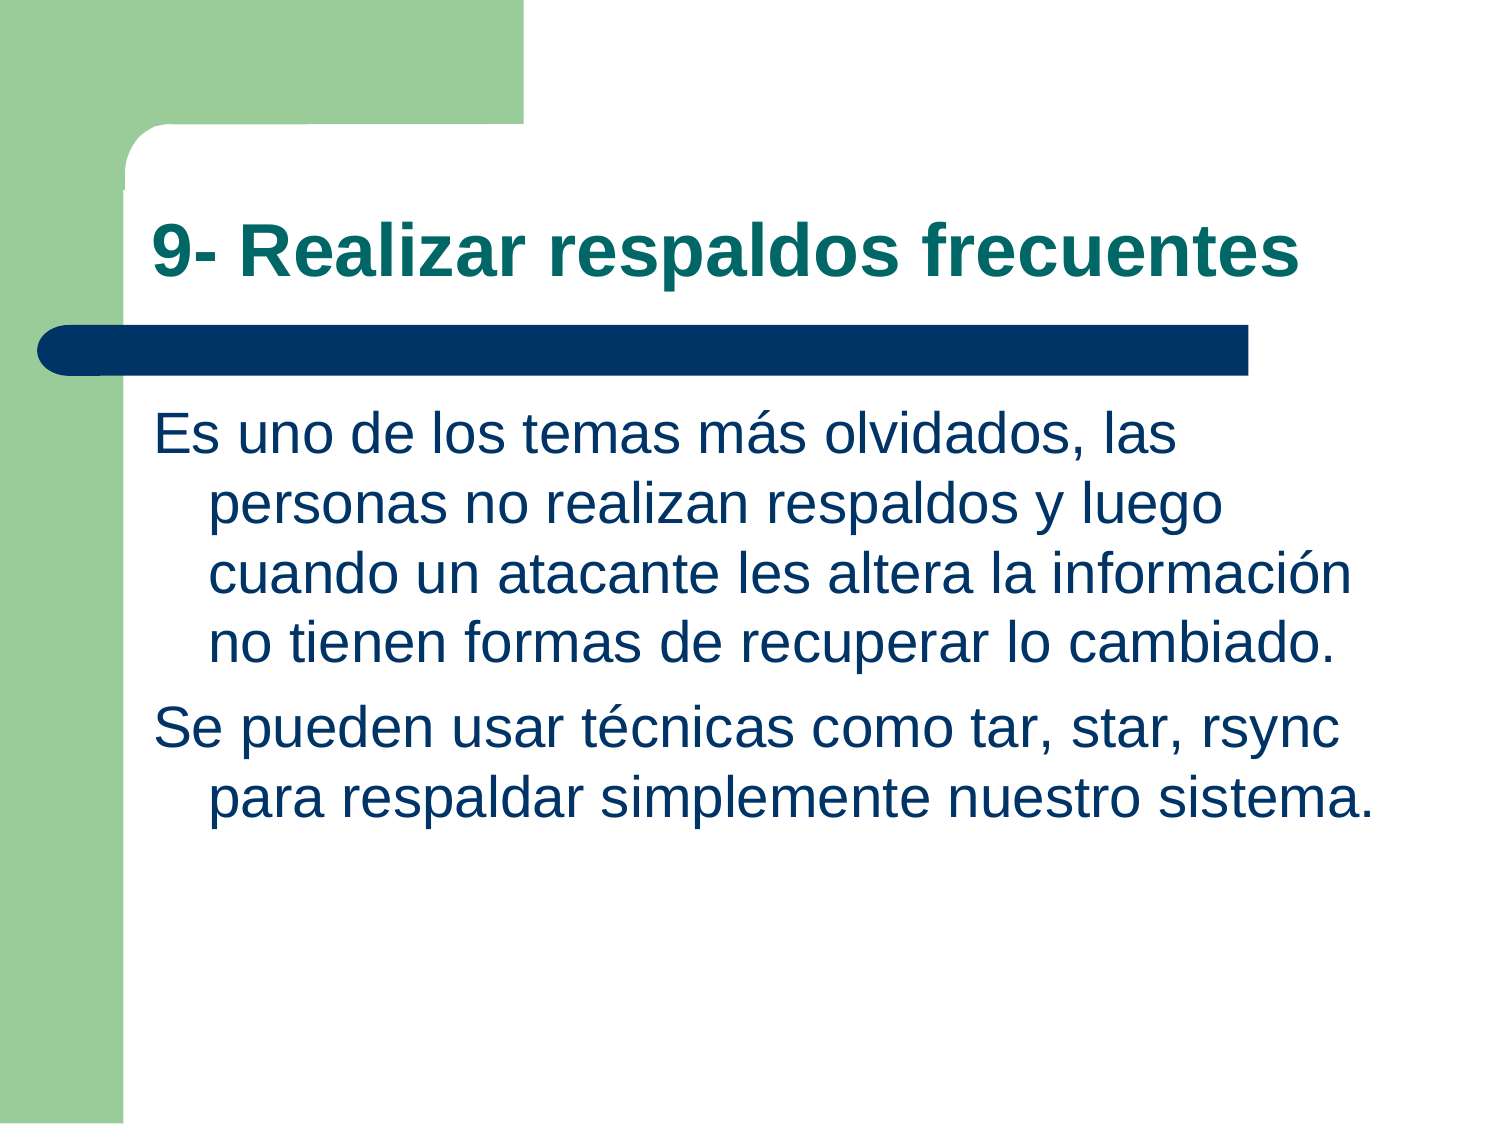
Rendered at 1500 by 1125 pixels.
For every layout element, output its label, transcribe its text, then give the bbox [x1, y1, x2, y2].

list Es uno de los temas más olvidados, las personas no realizan respaldos y luego cuando un atacante les altera la información no tienen formas de recuperar lo cambiado. Se pueden usar técnicas como tar, star, rsync para respaldar simplemente nuestro sistema. [137, 387, 1399, 1125]
title 9- Realizar respaldos frecuentes [136, 136, 1413, 300]
